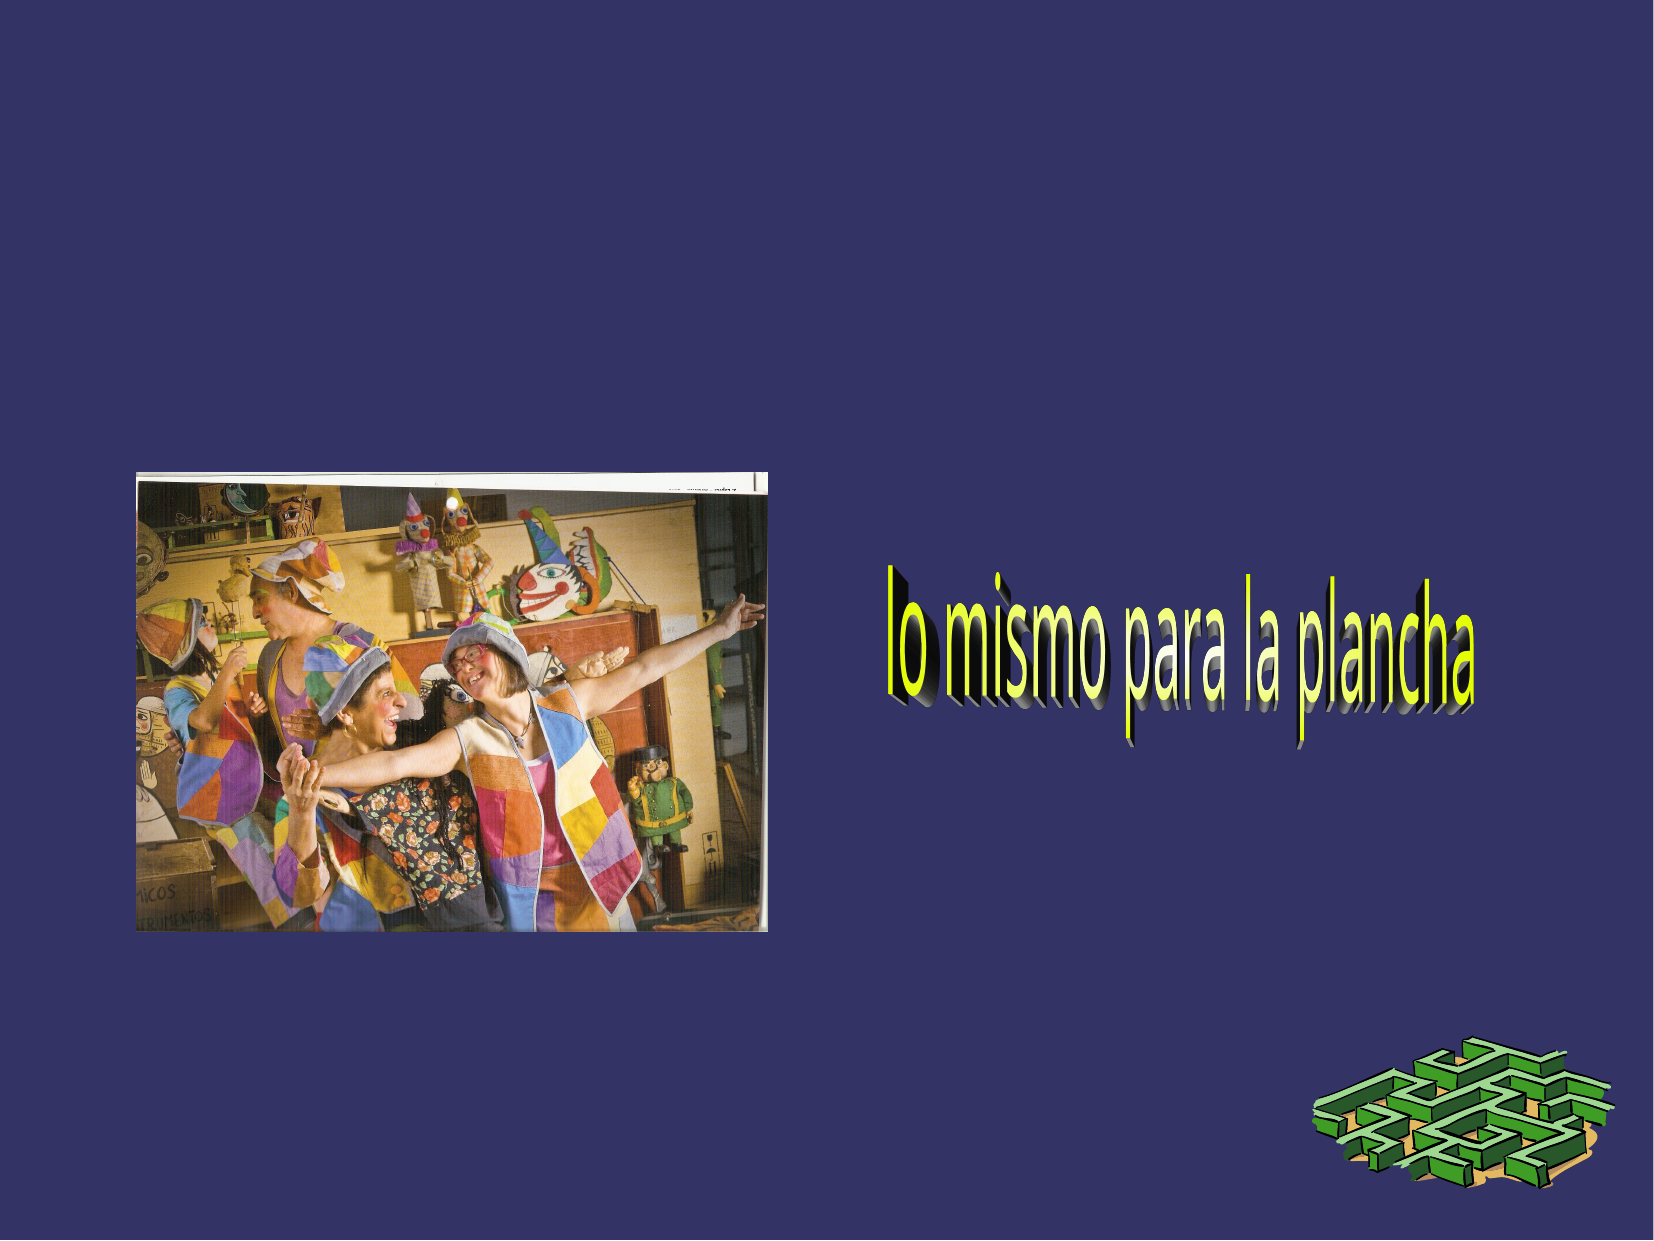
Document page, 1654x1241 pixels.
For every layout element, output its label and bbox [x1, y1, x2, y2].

picture [136, 472, 768, 932]
